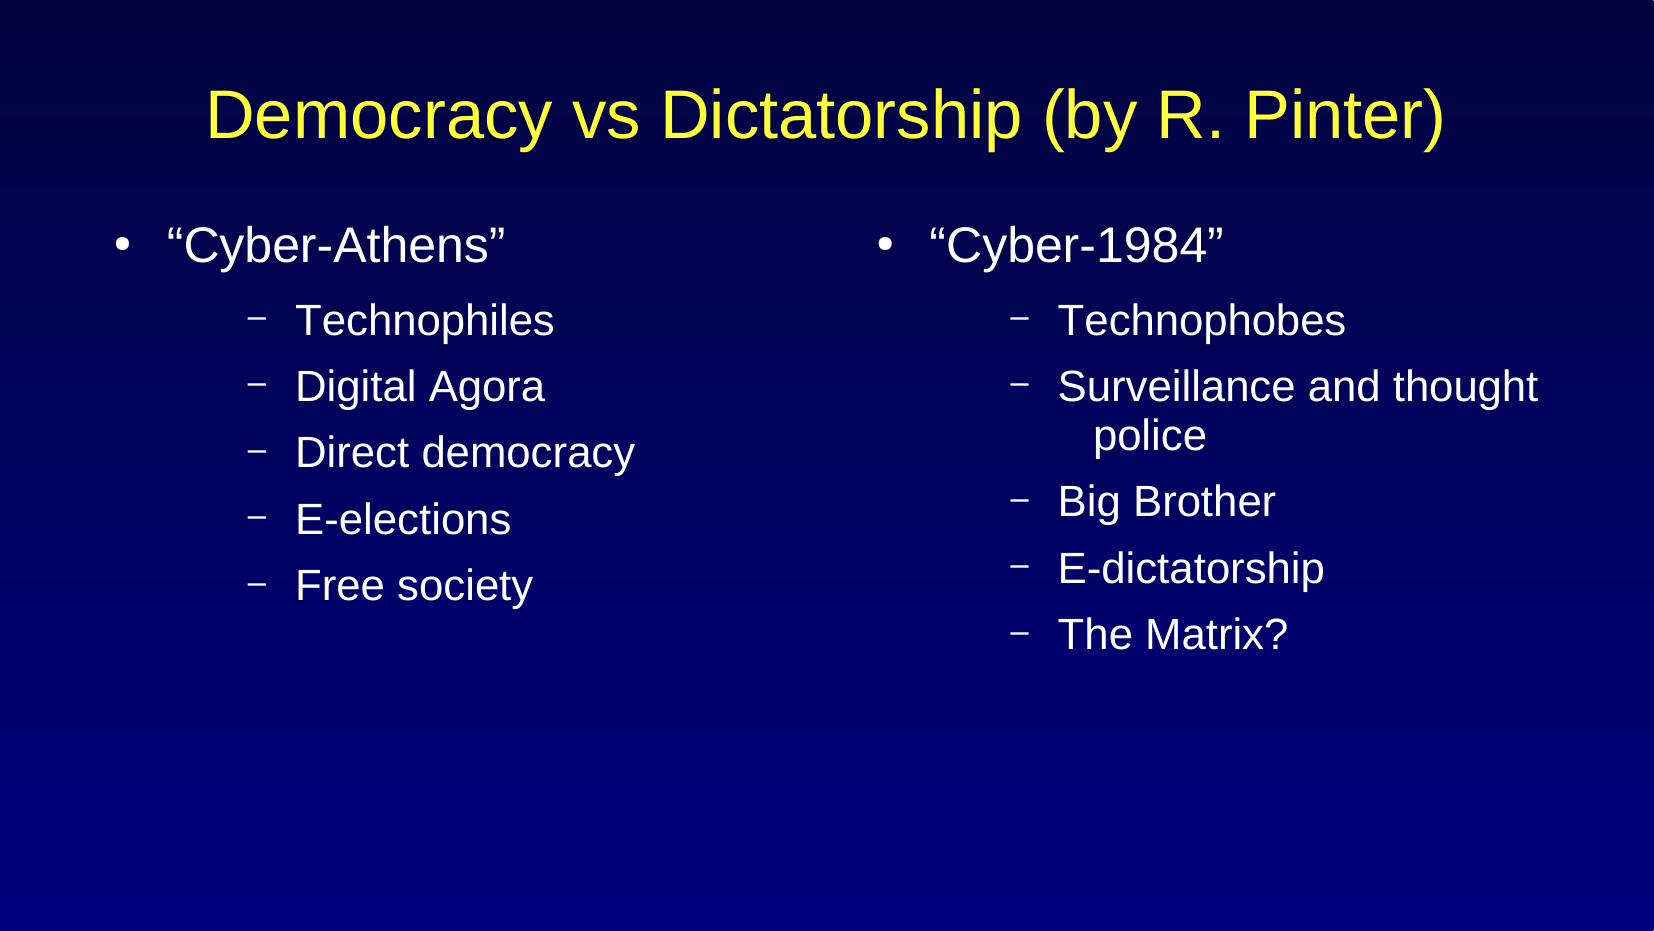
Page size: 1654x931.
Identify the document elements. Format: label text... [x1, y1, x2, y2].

title Democracy vs Dictatorship (by R. Pinter) [82, 37, 1571, 193]
list “Cyber-1984” Technophobes Surveillance and thought police Big Brother E-dictatorship The Matrix? [845, 217, 1572, 758]
list “Cyber-Athens” Technophiles Digital Agora Direct democracy E-elections Free society [82, 217, 809, 758]
